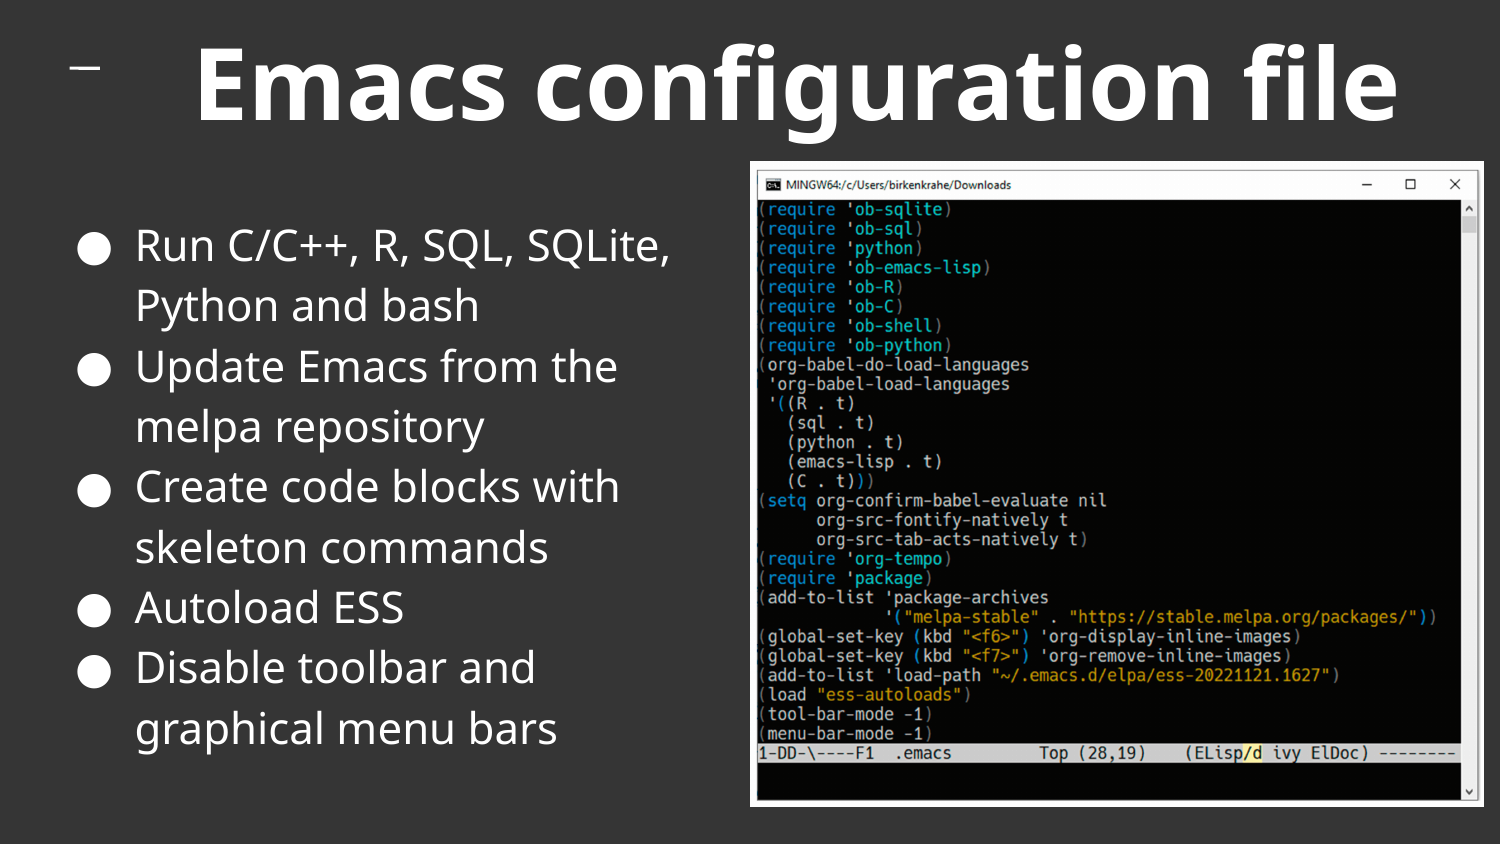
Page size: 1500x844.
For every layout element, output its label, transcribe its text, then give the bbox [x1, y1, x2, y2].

text_box Run C/C++, R, SQL, SQLite, Python and bash Update Emacs from the melpa repository Create code blocks with skeleton commands Autoload ESS Disable toolbar and graphical menu bars [44, 194, 699, 769]
picture [750, 161, 1484, 807]
title Emacs configuration file [93, 12, 1500, 149]
